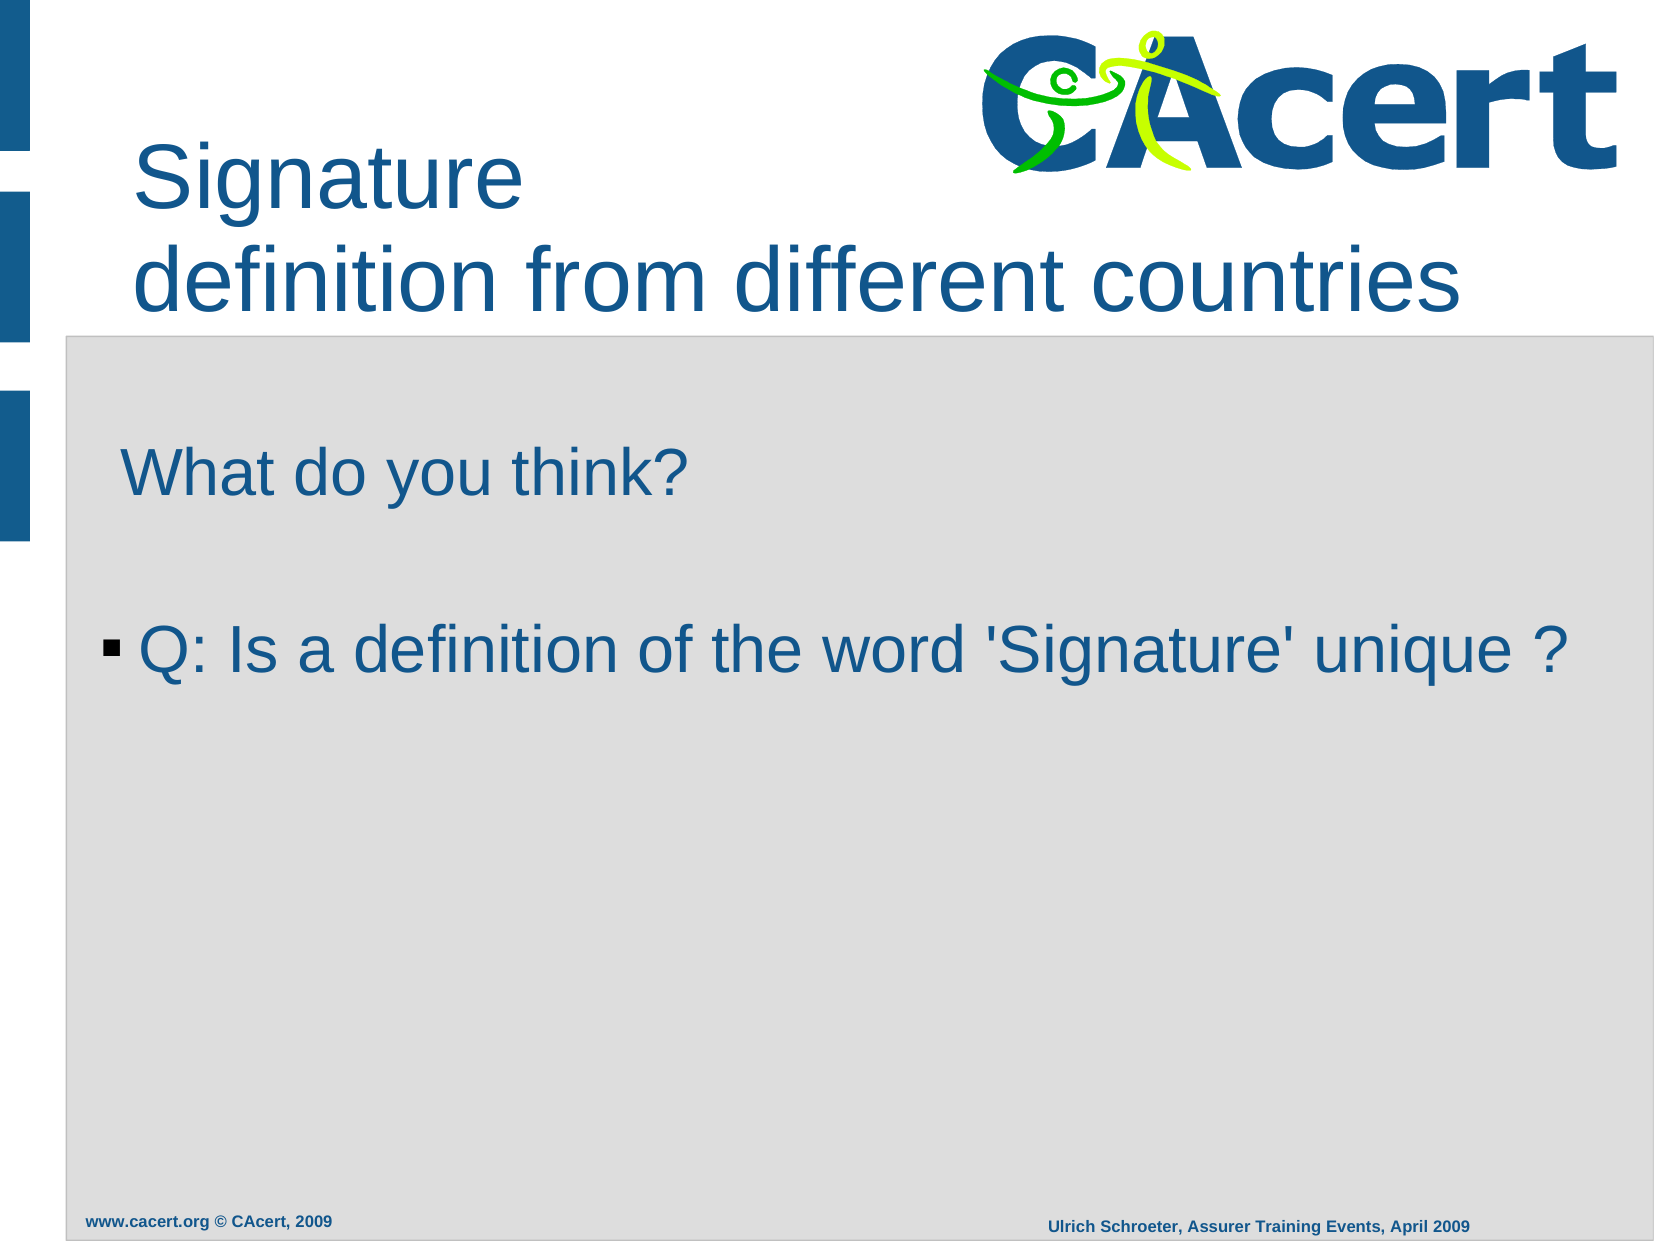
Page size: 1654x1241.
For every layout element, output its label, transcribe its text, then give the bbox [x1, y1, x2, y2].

text_box What do you think? Q: Is a definition of the word 'Signature' unique ? [88, 413, 1595, 695]
text_box Signature definition from different countries [118, 118, 1480, 339]
